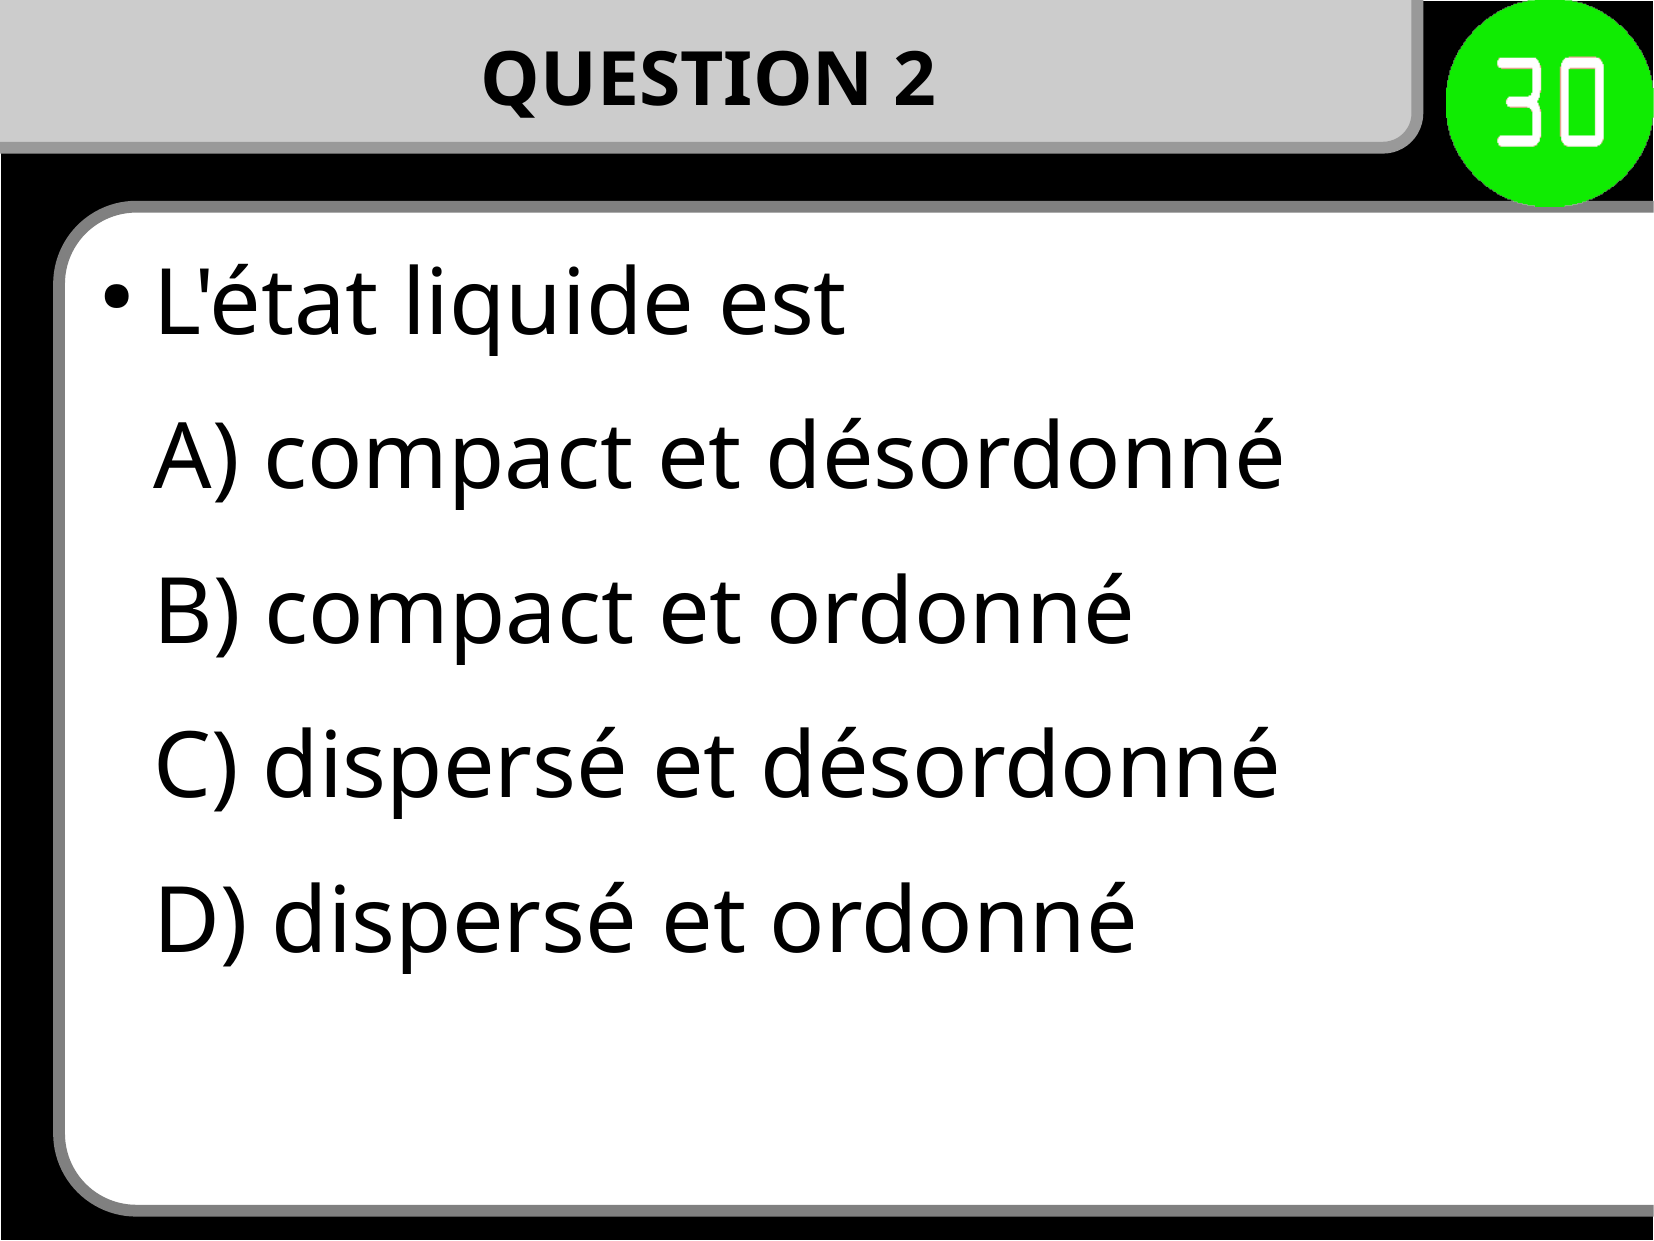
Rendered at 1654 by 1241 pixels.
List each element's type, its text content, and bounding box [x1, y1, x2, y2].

list L'état liquide est A) compact et désordonné B) compact et ordonné C) dispersé et désordonné D) dispersé et ordonné [82, 236, 1625, 1182]
title QUESTION 2 [29, 5, 1388, 148]
picture [1446, 0, 1654, 207]
